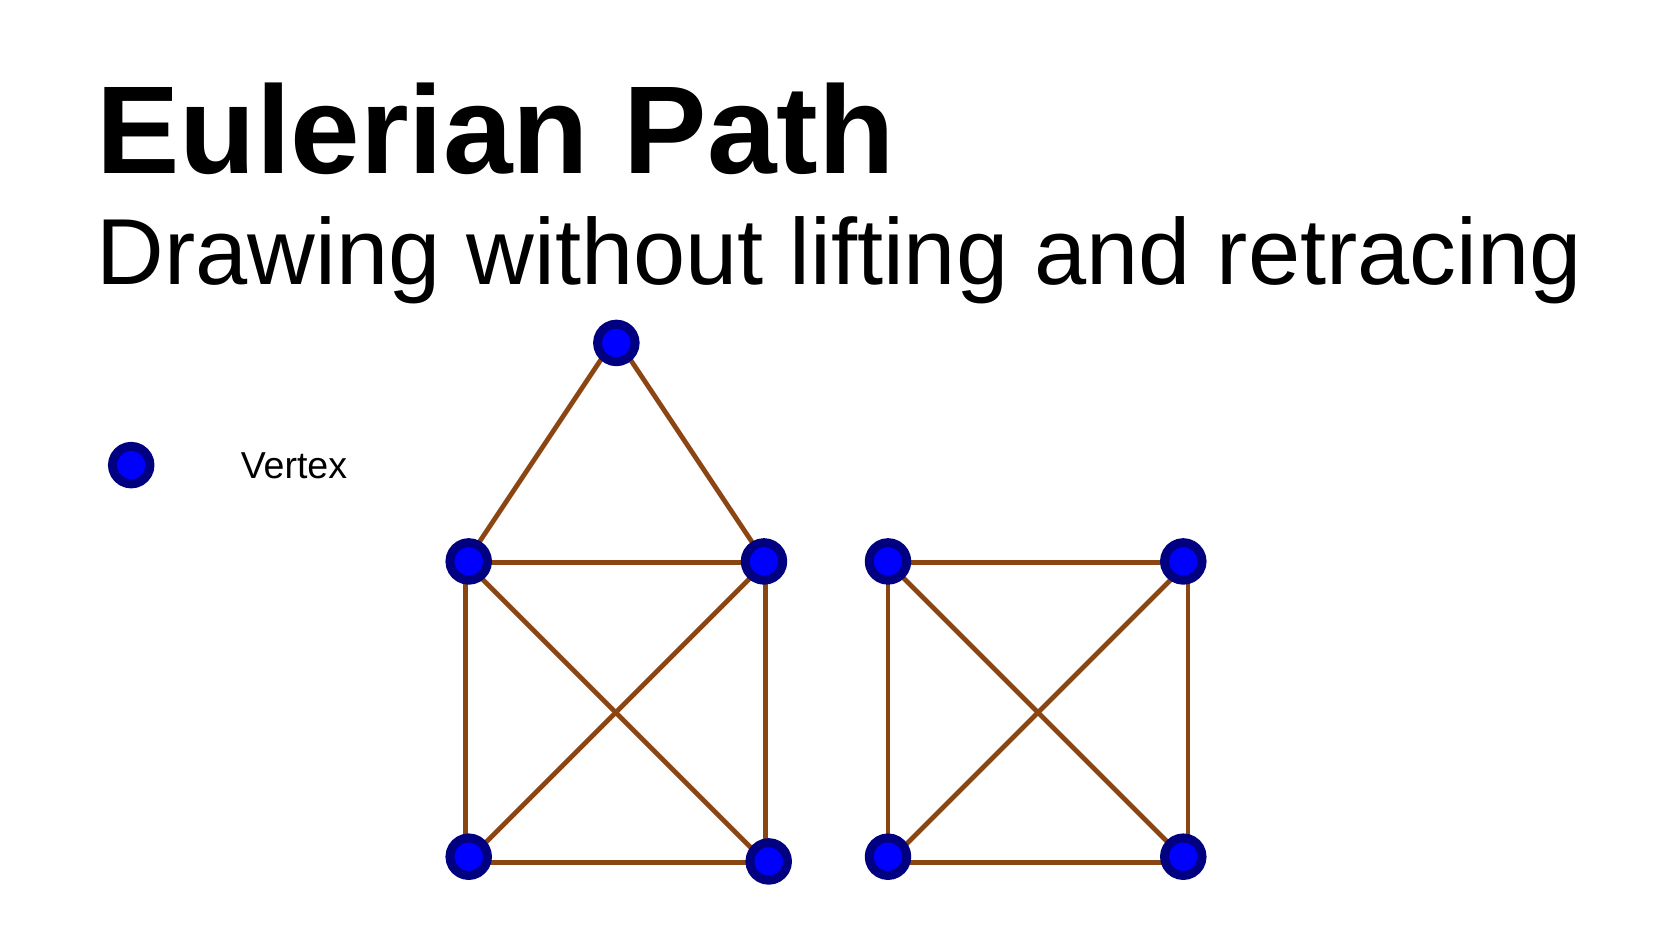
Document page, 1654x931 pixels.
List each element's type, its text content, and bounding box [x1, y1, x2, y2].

text_box [869, 542, 1203, 876]
text_box [597, 324, 636, 362]
text_box [112, 446, 151, 484]
text_box Eulerian Path Drawing without lifting and retracing [81, 52, 1597, 312]
text_box [449, 542, 788, 881]
text_box Vertex [226, 436, 362, 494]
